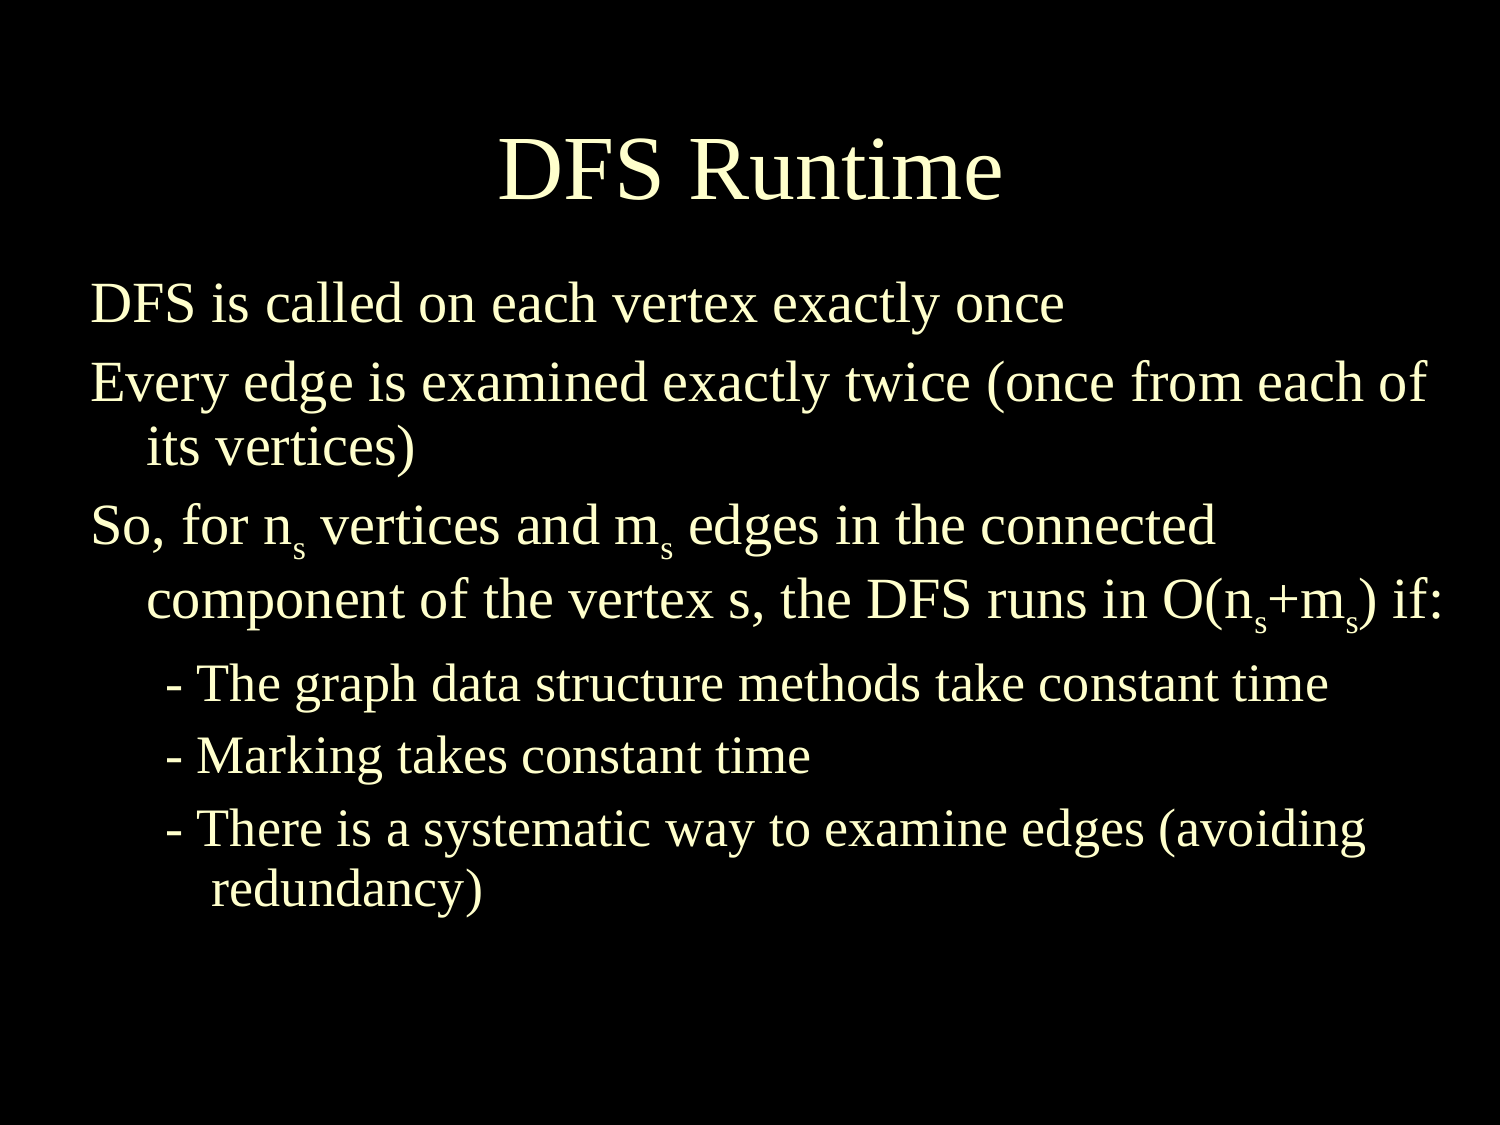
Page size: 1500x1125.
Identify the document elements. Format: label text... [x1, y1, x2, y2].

list DFS is called on each vertex exactly once Every edge is examined exactly twice (once from each of its vertices) So, for ns vertices and ms edges in the connected component of the vertex s, the DFS runs in O(ns+ms) if: - The graph data structure methods take constant time - Marking takes constant time - There is a systematic way to examine edges (avoiding redundancy) [75, 262, 1482, 1039]
title DFS Runtime [22, 75, 1480, 263]
